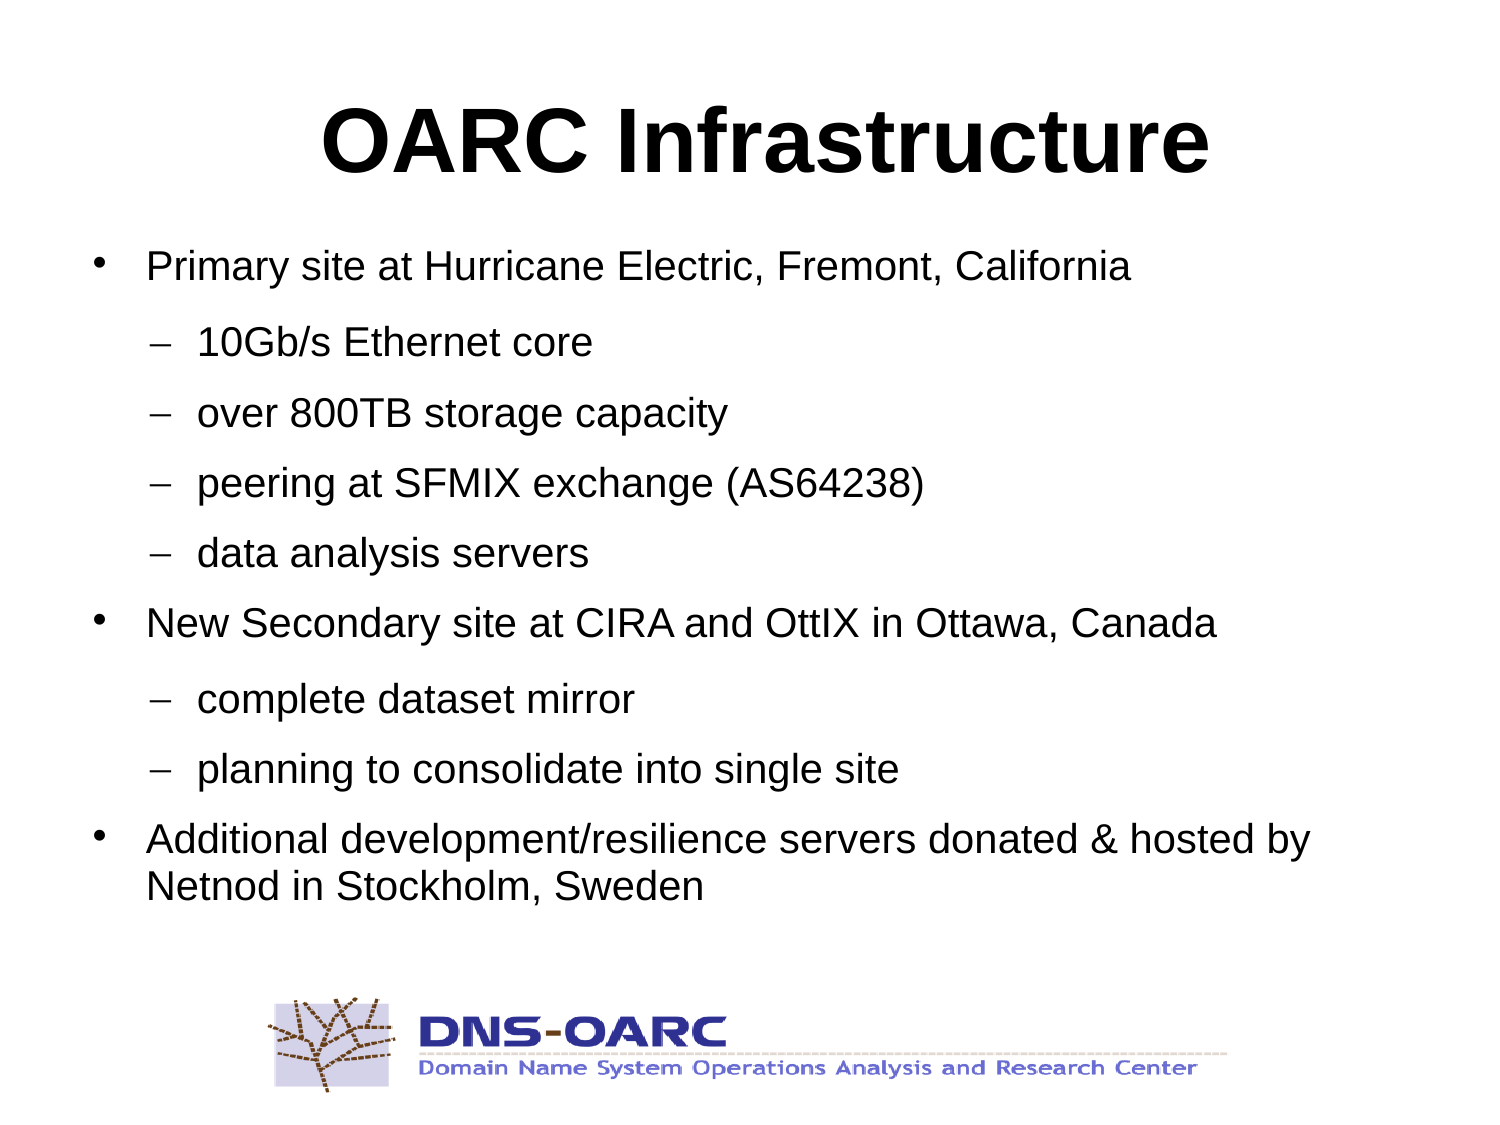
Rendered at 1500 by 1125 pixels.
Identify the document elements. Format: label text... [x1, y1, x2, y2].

picture [214, 991, 1259, 1099]
list Primary site at Hurricane Electric, Fremont, California 10Gb/s Ethernet core over 800TB storage capacity peering at SFMIX exchange (AS64238) data analysis servers New Secondary site at CIRA and OttIX in Ottawa, Canada complete dataset mirror planning to consolidate into single site Additional development/resilience servers donated & hosted by Netnod in Stockholm, Sweden [75, 239, 1426, 910]
title OARC Infrastructure [75, 36, 1426, 239]
